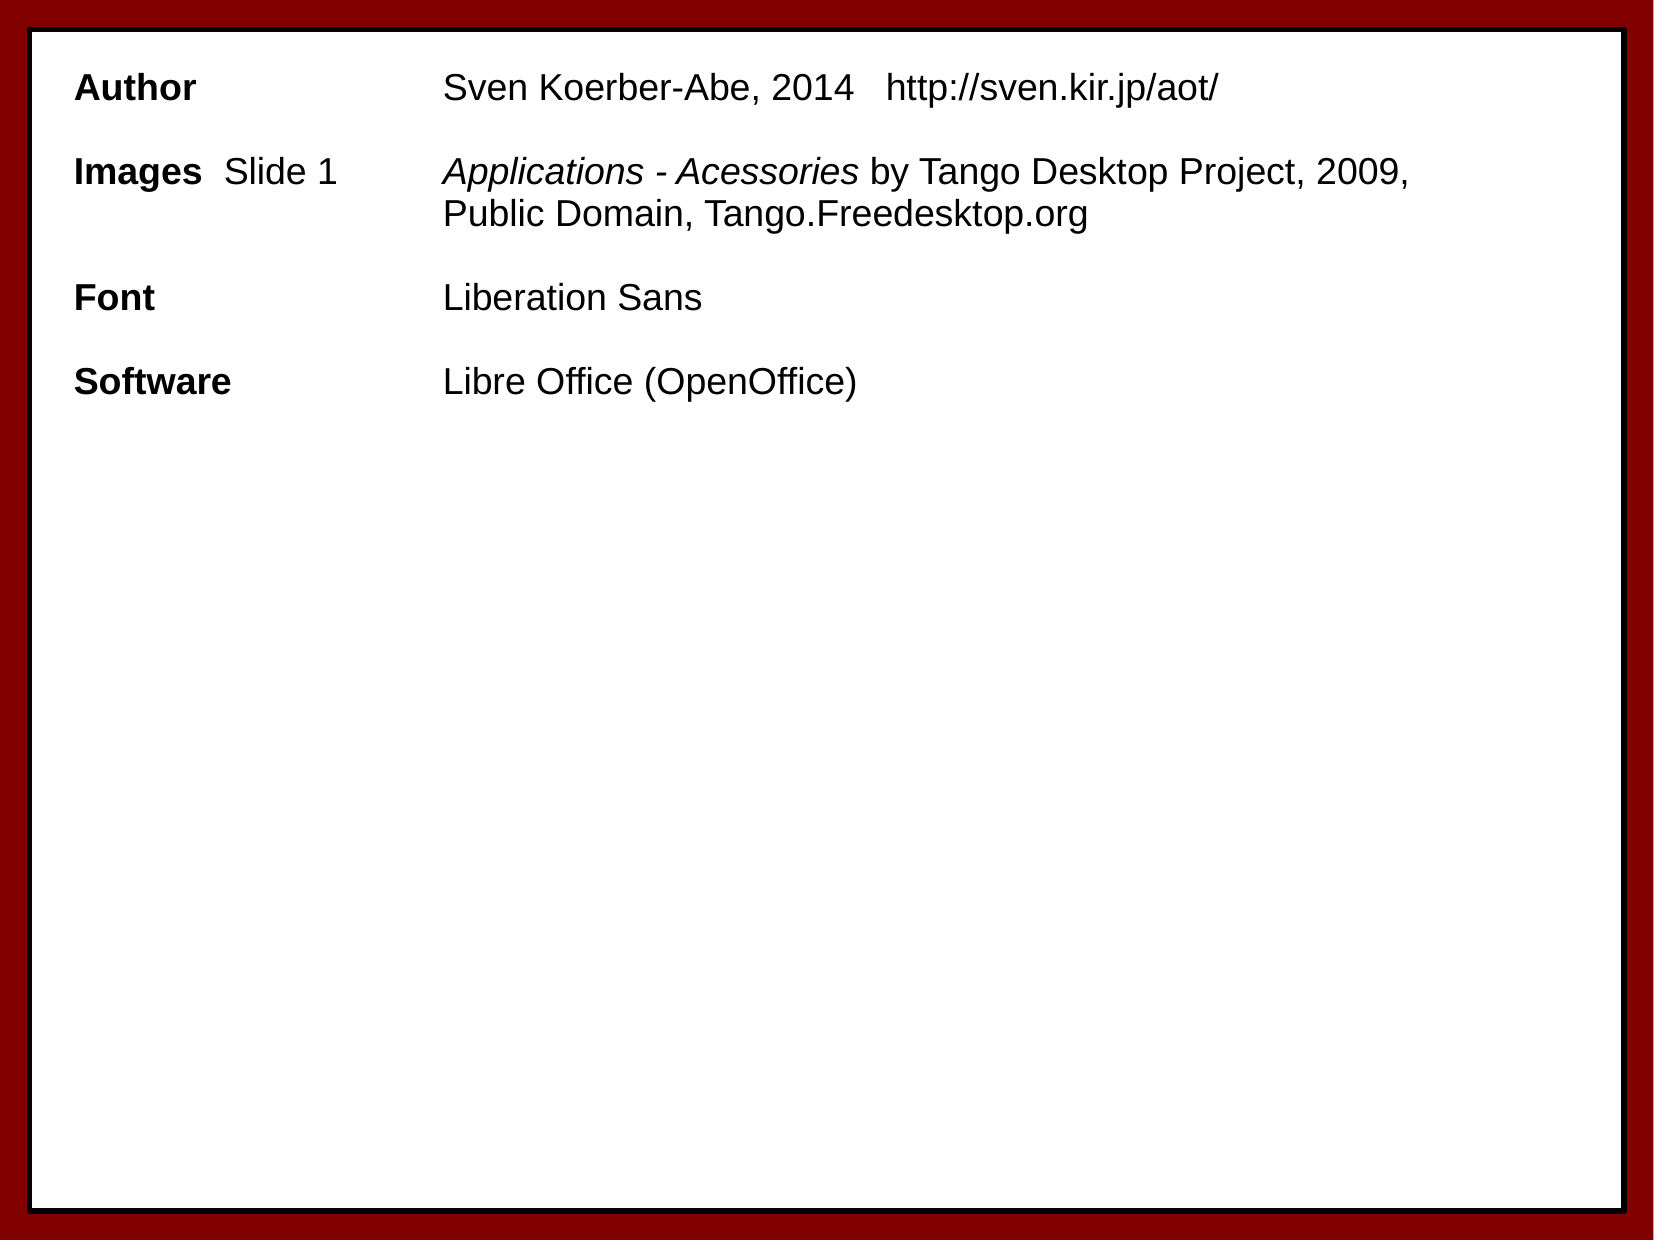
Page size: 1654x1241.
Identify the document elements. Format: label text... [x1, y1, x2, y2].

text_box [29, 29, 1625, 1211]
text_box Author Sven Koerber-Abe, 2014 http://sven.kir.jp/aot/ Images Slide 1 Applications - Acessories by Tango Desktop Project, 2009, Public Domain, Tango.Freedesktop.org Font Liberation Sans Software Libre Office (OpenOffice) [59, 59, 1595, 558]
